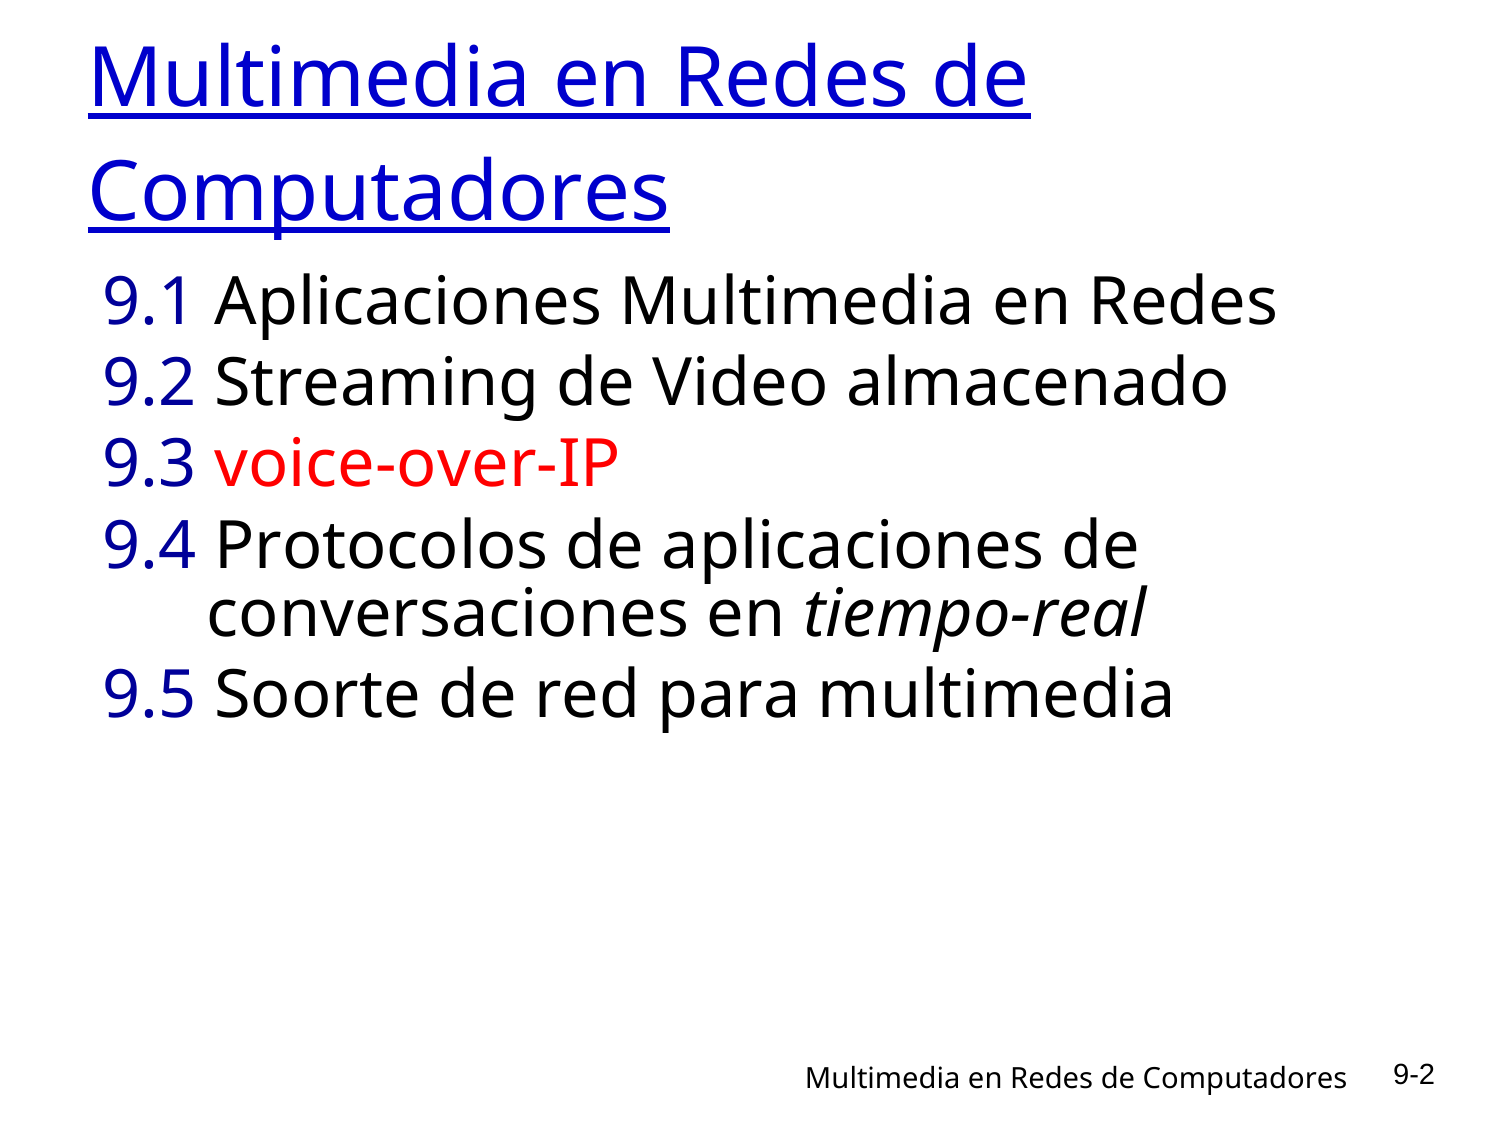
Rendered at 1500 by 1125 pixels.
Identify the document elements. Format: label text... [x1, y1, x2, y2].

title Multimedia en Redes de Computadores [87, 37, 1363, 226]
list 9.1 Aplicaciones Multimedia en Redes 9.2 Streaming de Video almacenado 9.3 voice-over-IP 9.4 Protocolos de aplicaciones de conversaciones en tiempo-real 9.5 Soorte de red para multimedia [87, 262, 1361, 1025]
